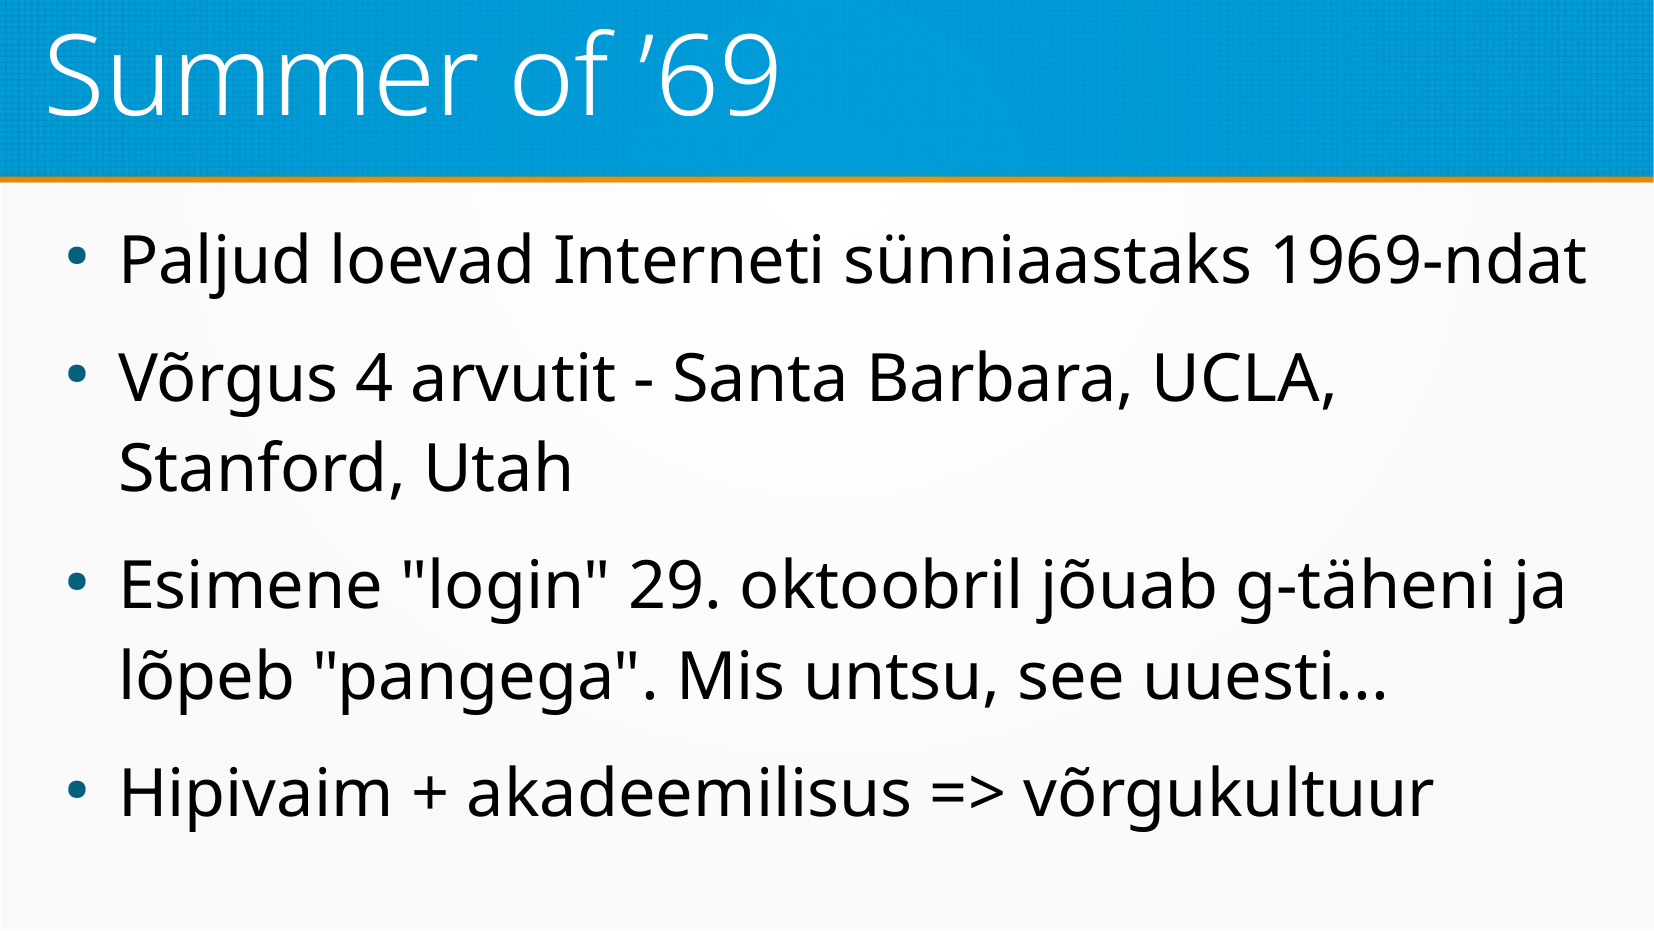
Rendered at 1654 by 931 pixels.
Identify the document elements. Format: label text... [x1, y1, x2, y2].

title Summer of ’69 [43, 0, 1619, 149]
picture [0, 175, 1654, 931]
list Paljud loevad Interneti sünniaastaks 1969-ndat Võrgus 4 arvutit - Santa Barbara, UCLA, Stanford, Utah Esimene "login" 29. oktoobril jõuab g-täheni ja lõpeb "pangega". Mis untsu, see uuesti... Hipivaim + akadeemilisus => võrgukultuur [47, 212, 1607, 902]
